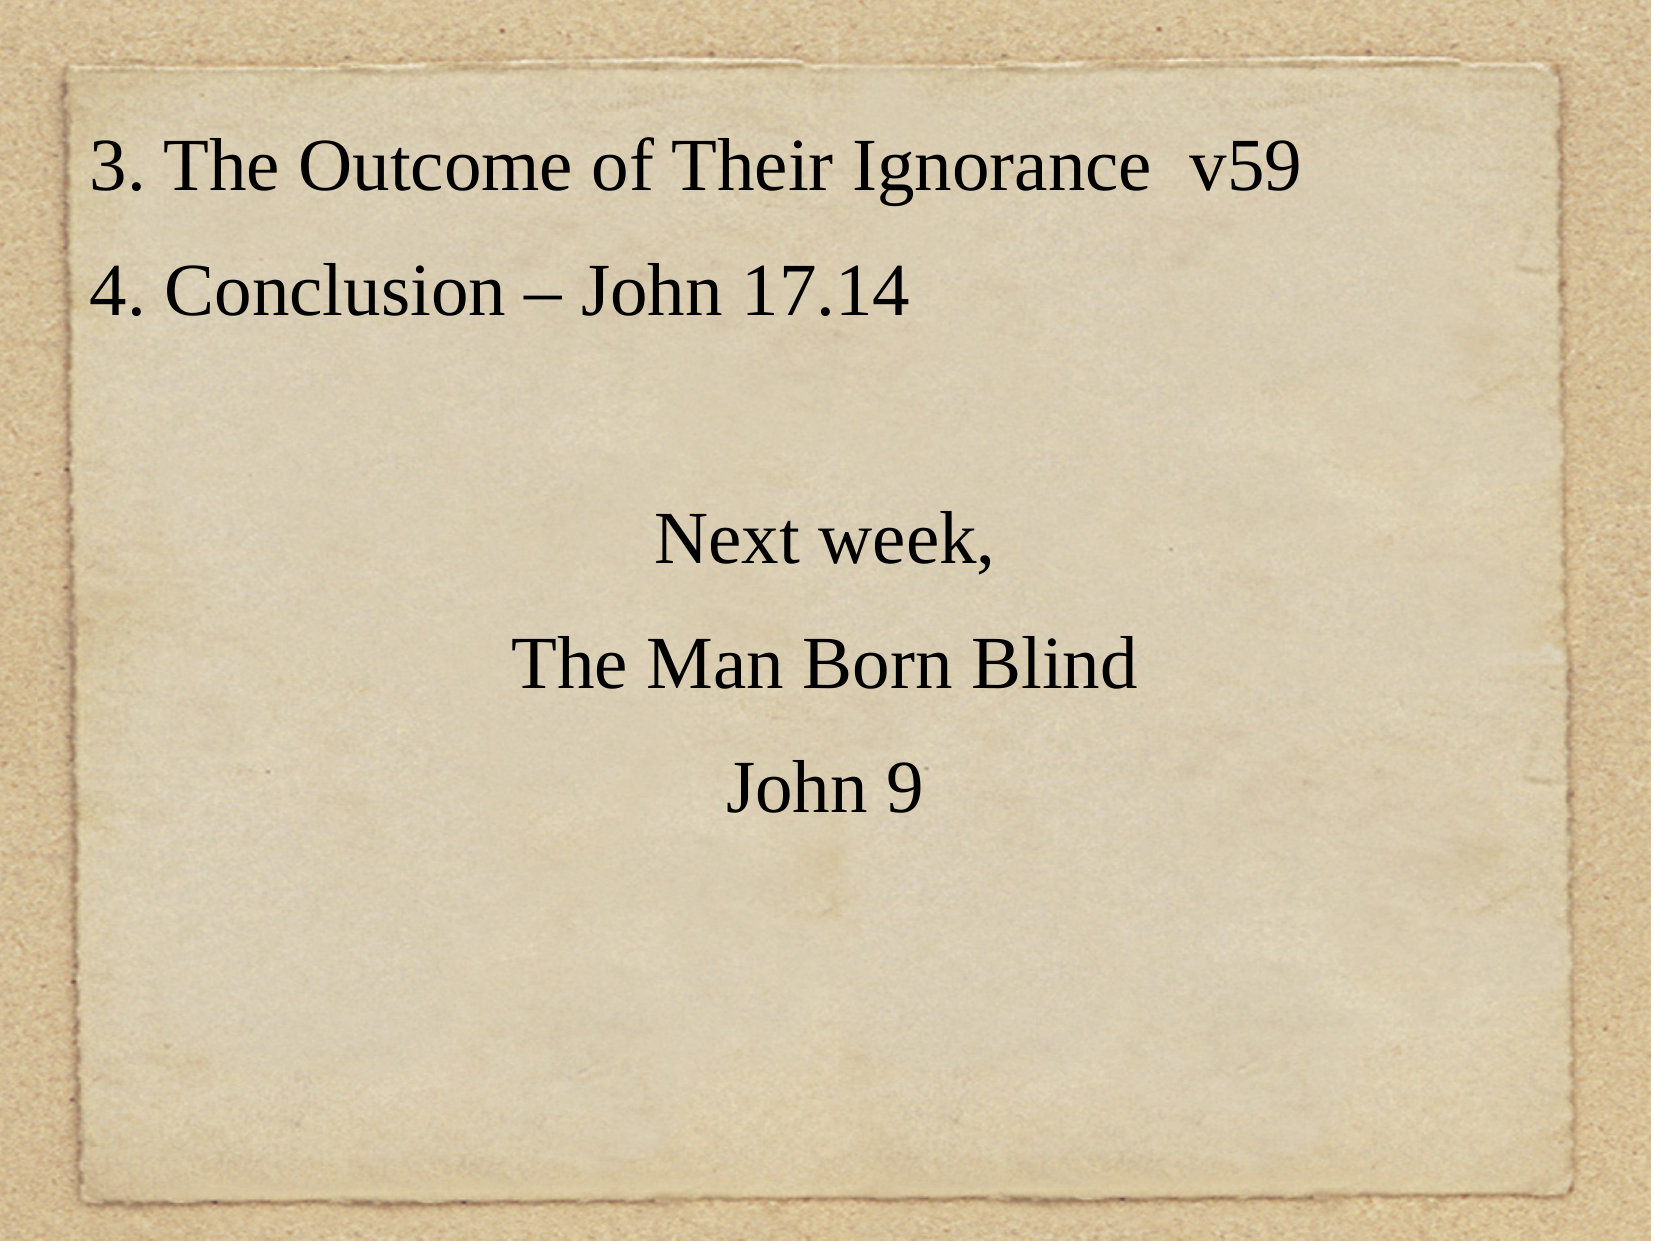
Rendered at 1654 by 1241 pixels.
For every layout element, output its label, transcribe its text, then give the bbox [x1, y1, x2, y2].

picture [0, 0, 1651, 1241]
text_box 3. The Outcome of Their Ignorance v59 4. Conclusion – John 17.14 Next week, The Man Born Blind John 9 [75, 75, 1576, 1201]
